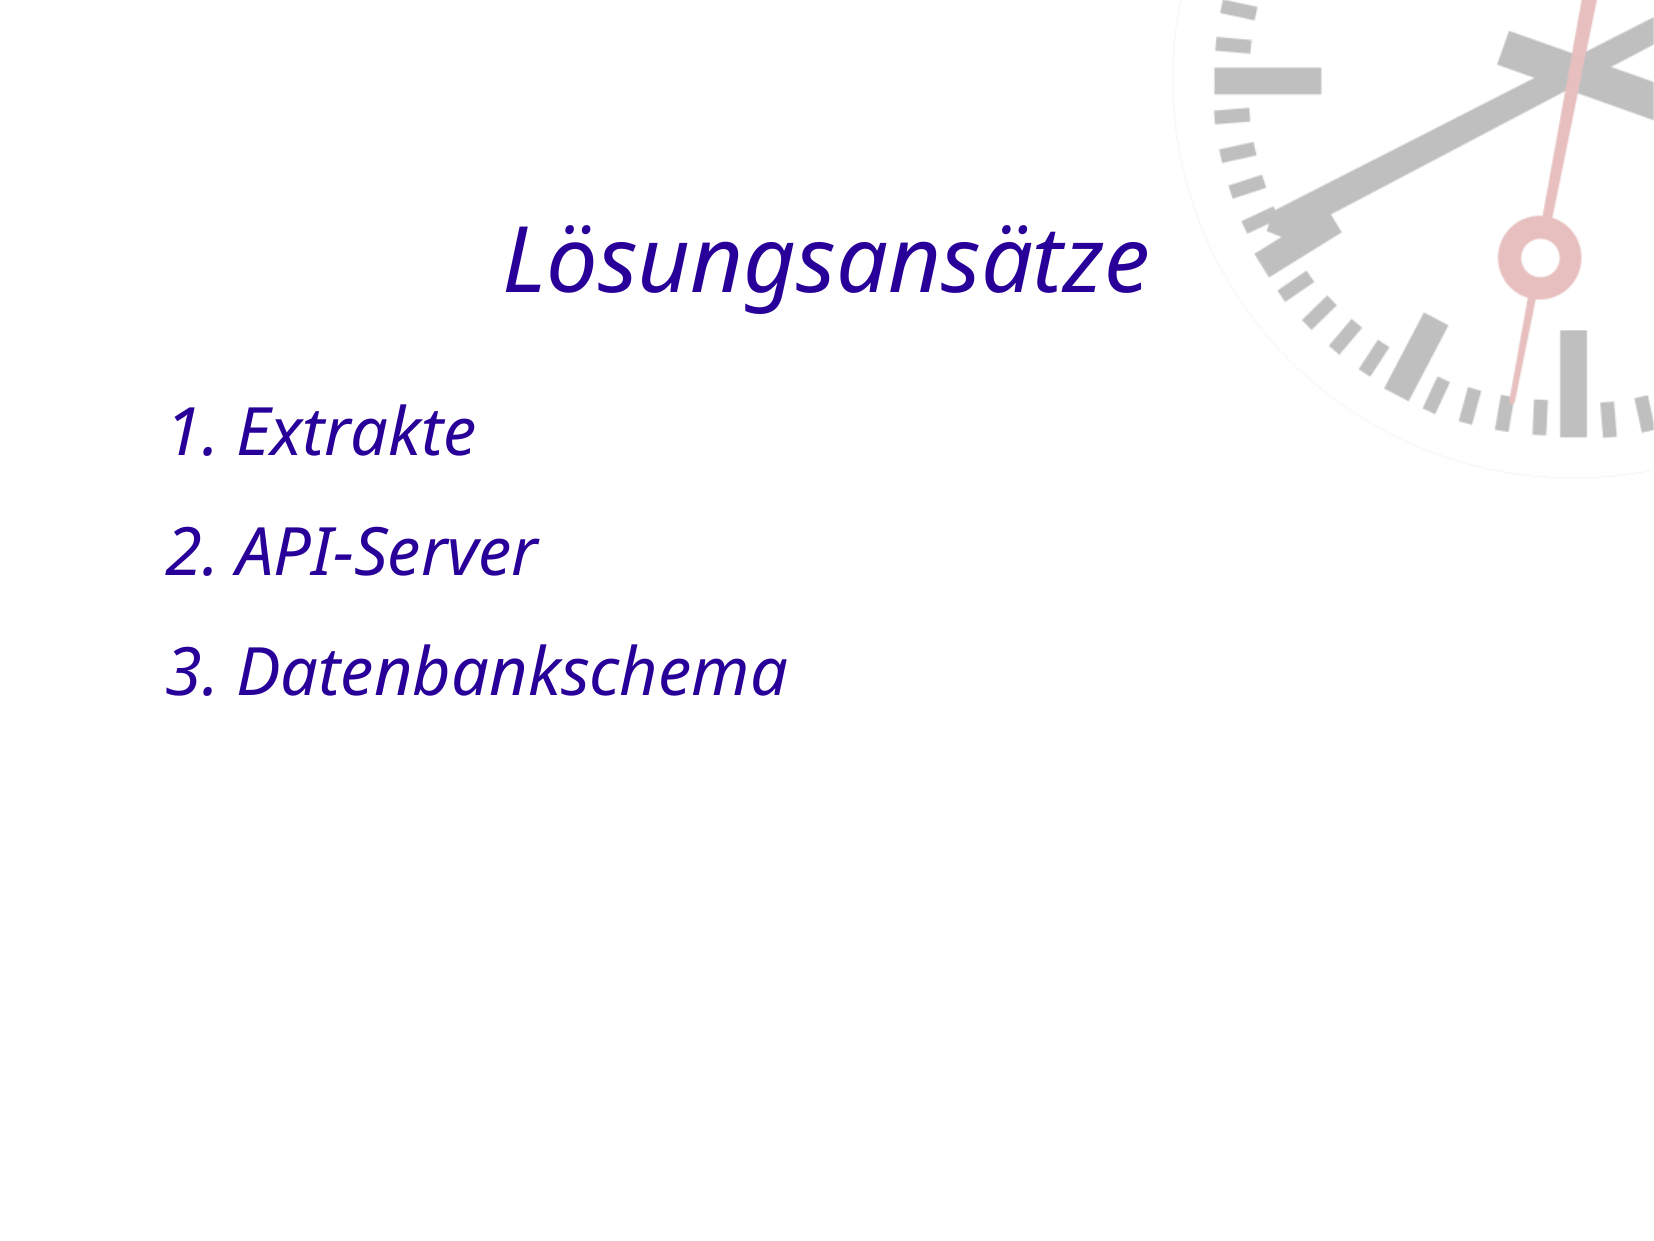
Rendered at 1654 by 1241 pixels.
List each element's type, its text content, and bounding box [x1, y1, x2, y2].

title Lösungsansätze [147, 160, 1506, 353]
picture [0, 0, 1654, 1241]
list Extrakte API-Server Datenbankschema [147, 383, 1506, 1188]
